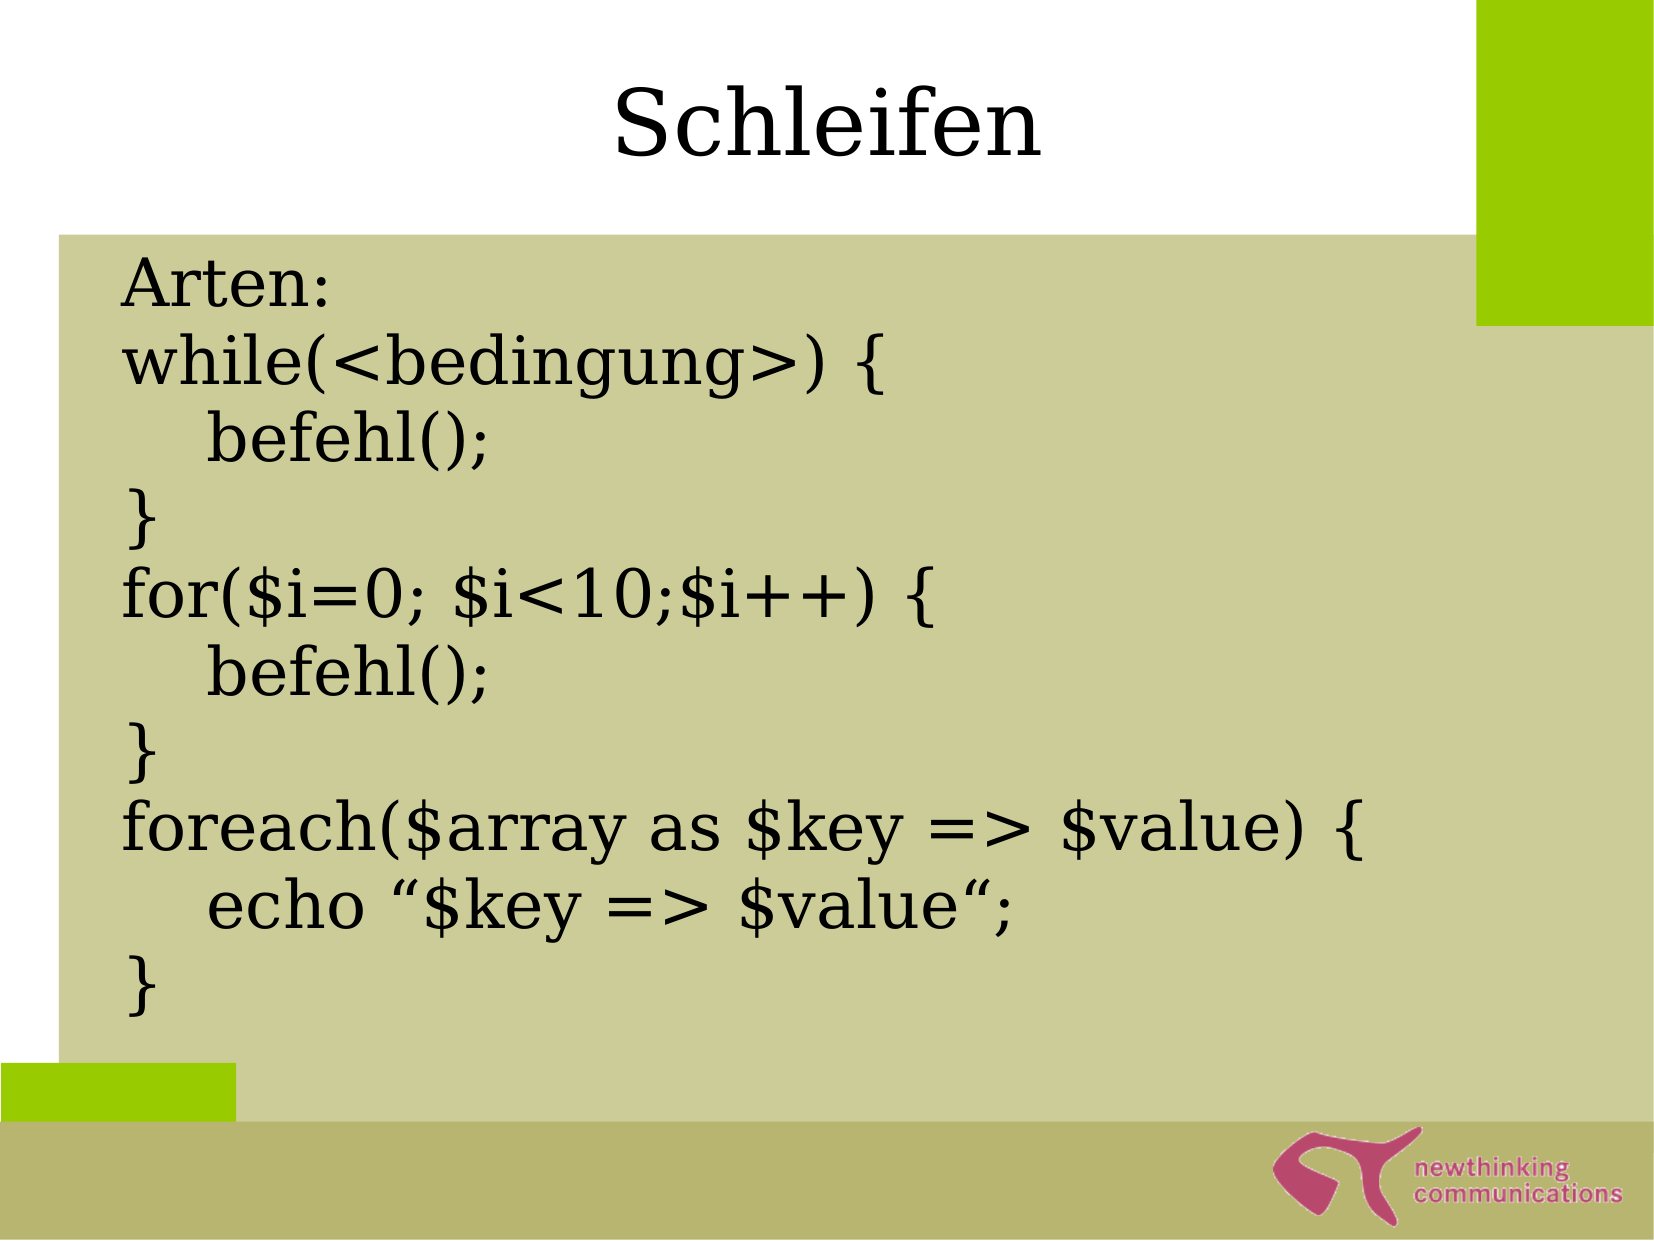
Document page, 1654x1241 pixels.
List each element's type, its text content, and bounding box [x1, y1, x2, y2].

title Schleifen [121, 20, 1534, 228]
picture [1273, 1127, 1641, 1241]
subtitle Arten: while(<bedingung>) { befehl(); } for($i=0; $i<10;$i++) { befehl(); } foreach($array as $key => $value) { echo “$key => $value“; } [121, 244, 1534, 1026]
